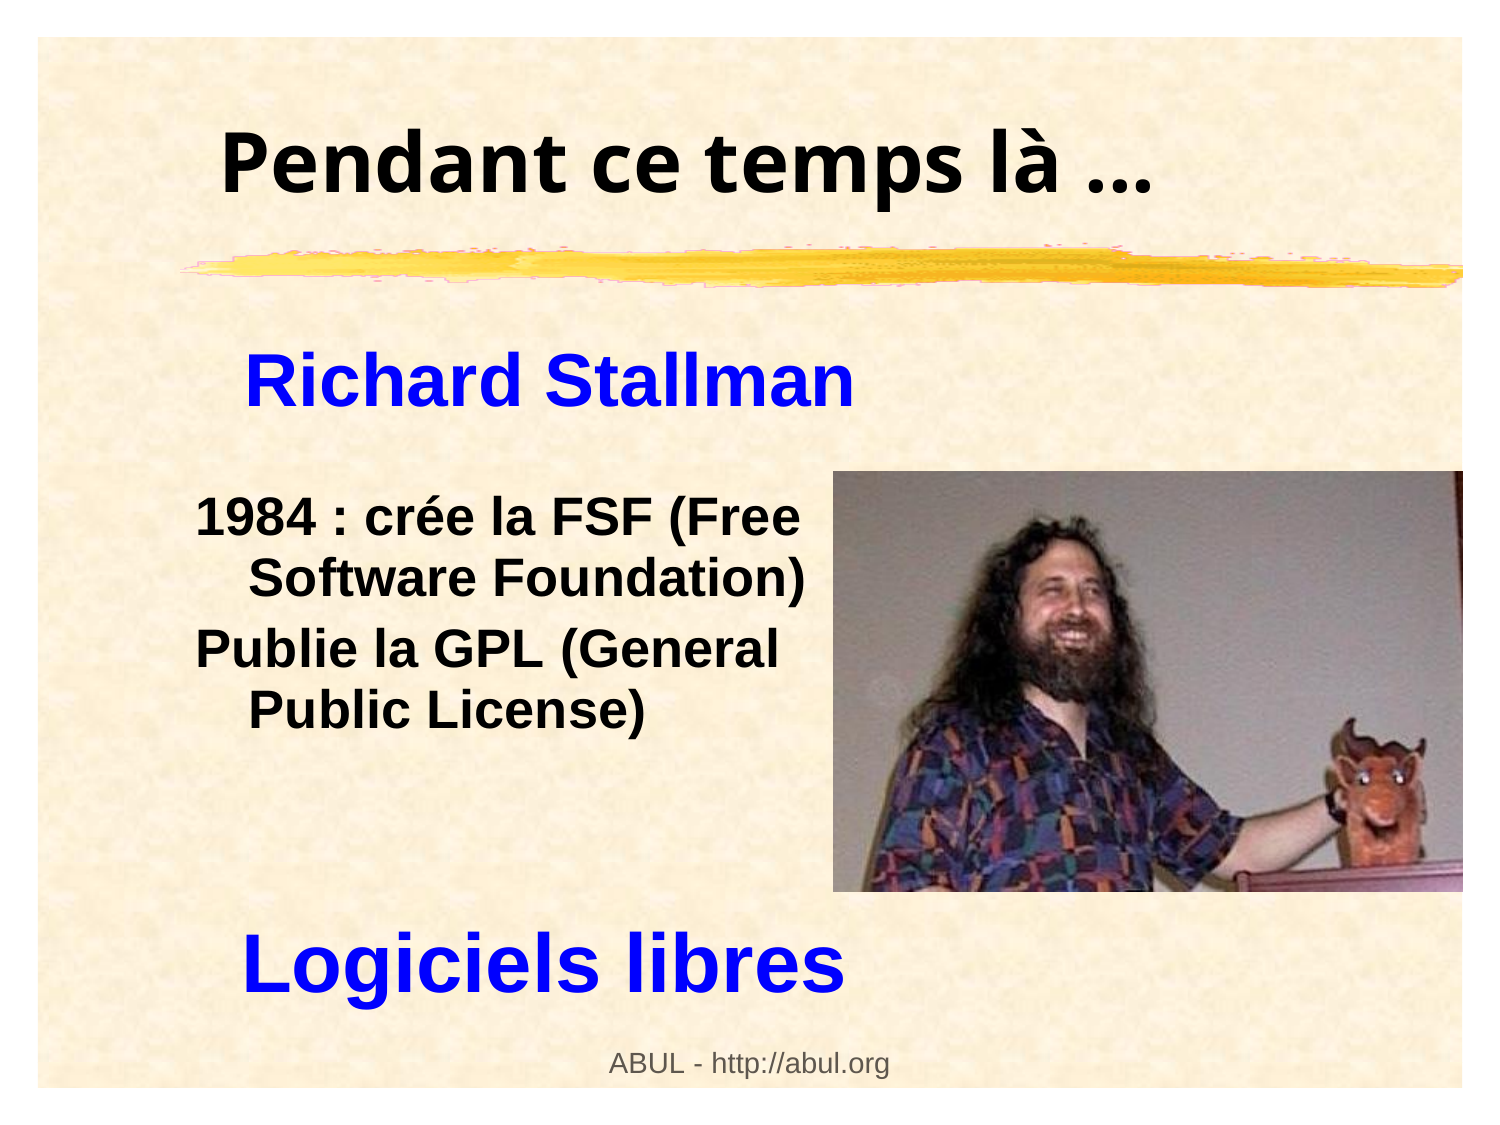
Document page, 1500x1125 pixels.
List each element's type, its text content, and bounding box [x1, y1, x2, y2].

text_box Richard Stallman [229, 331, 879, 444]
text_box Logiciels libres [226, 909, 919, 1033]
title Pendant ce temps là ... [203, 72, 1439, 248]
list 1984 : crée la FSF (Free Software Foundation) Publie la GPL (General Public License) [163, 478, 849, 914]
picture [37, 37, 1463, 1088]
